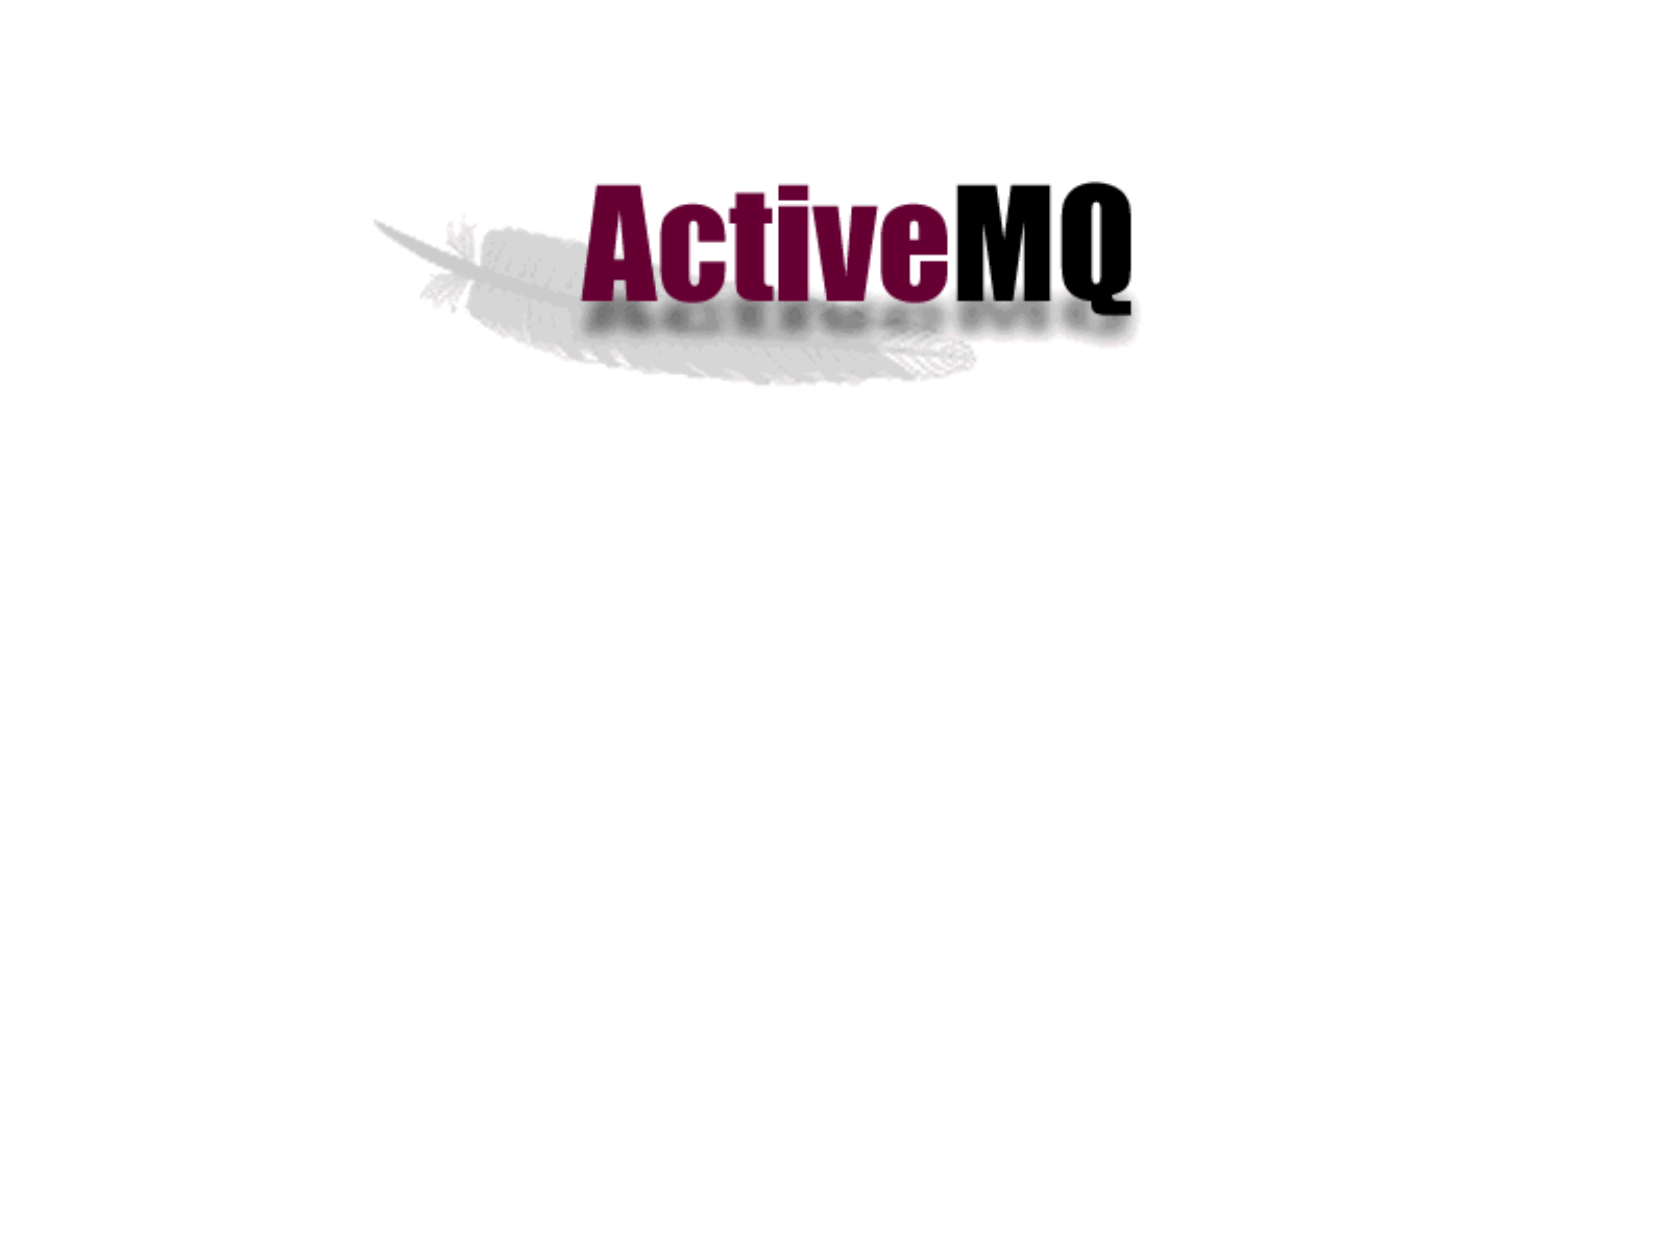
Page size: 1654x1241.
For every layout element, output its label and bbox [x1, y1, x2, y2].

picture [364, 159, 1169, 398]
